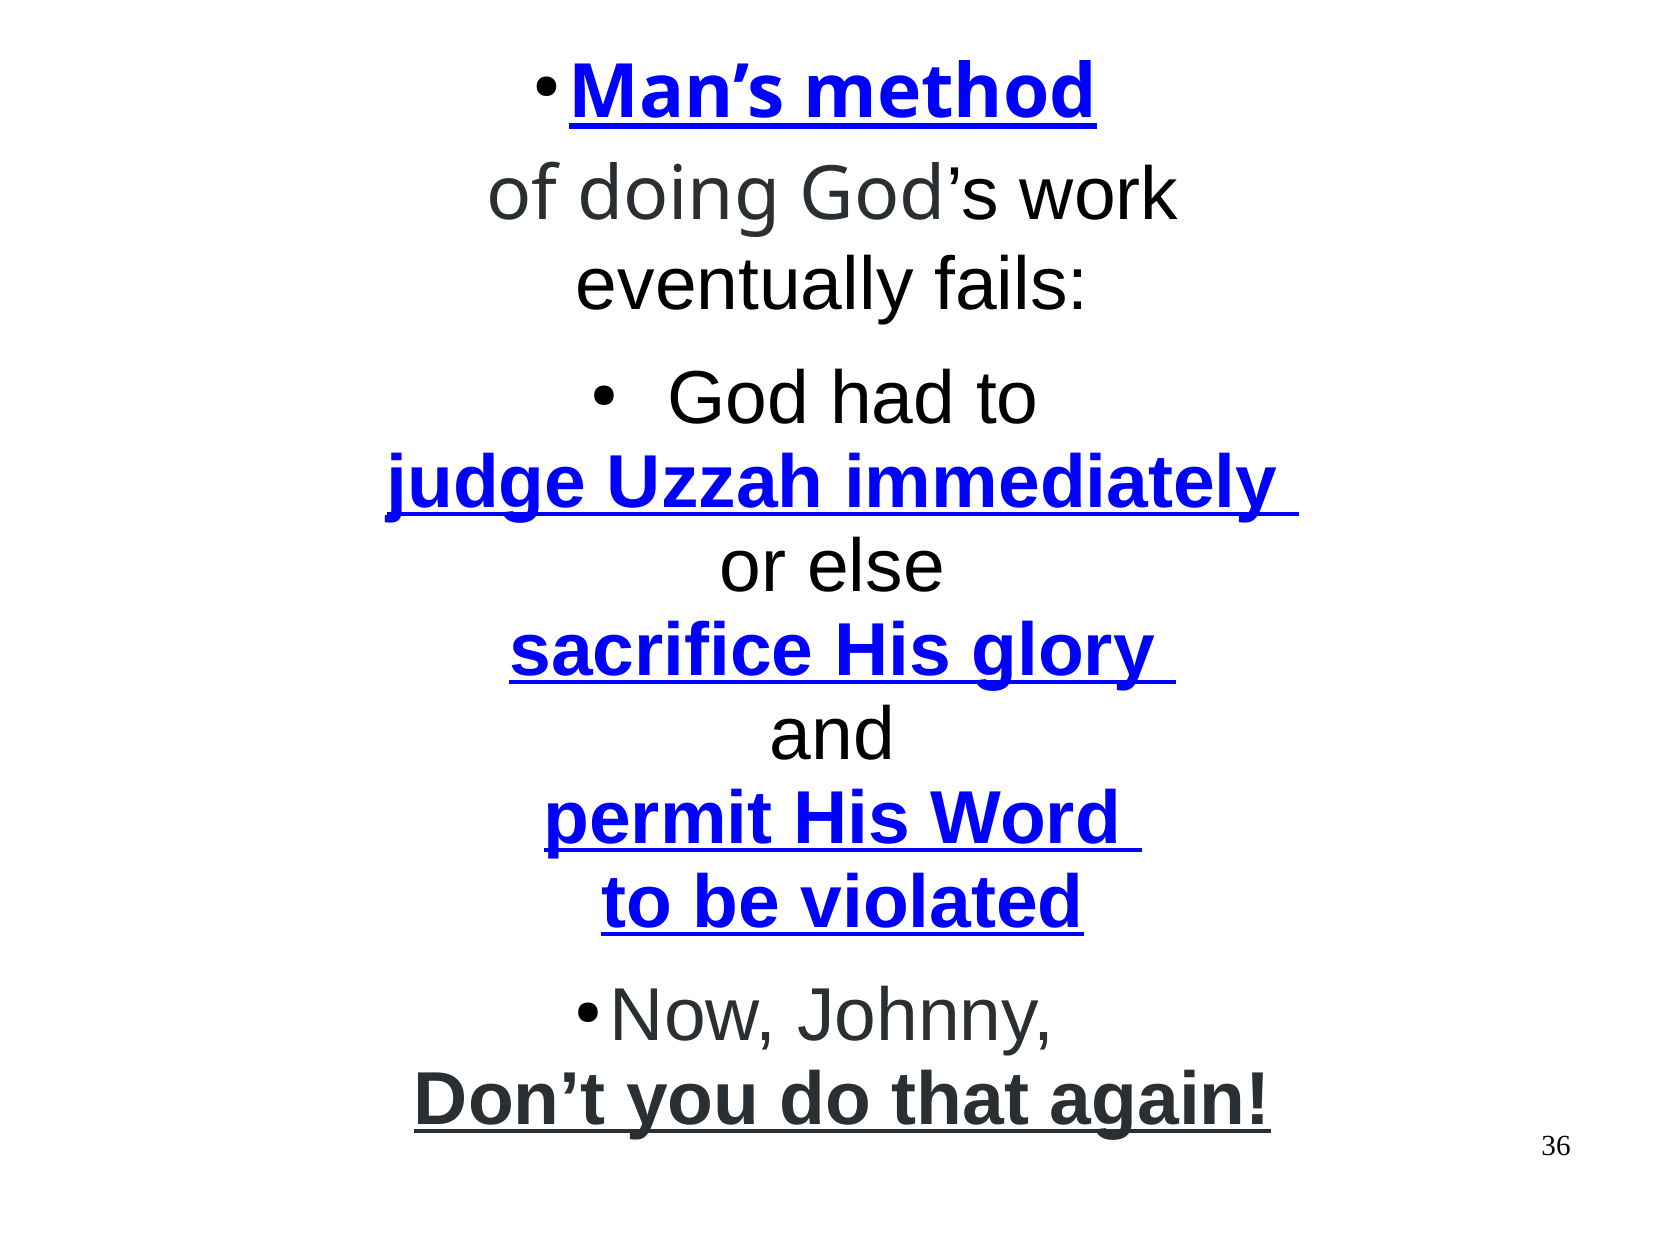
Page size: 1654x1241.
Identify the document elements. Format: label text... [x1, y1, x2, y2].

list Man’s method of doing God’s work eventually fails: God had to judge Uzzah immediately or else sacrifice His glory and permit His Word to be violated Now, Johnny, Don’t you do that again! [37, 37, 1613, 1201]
